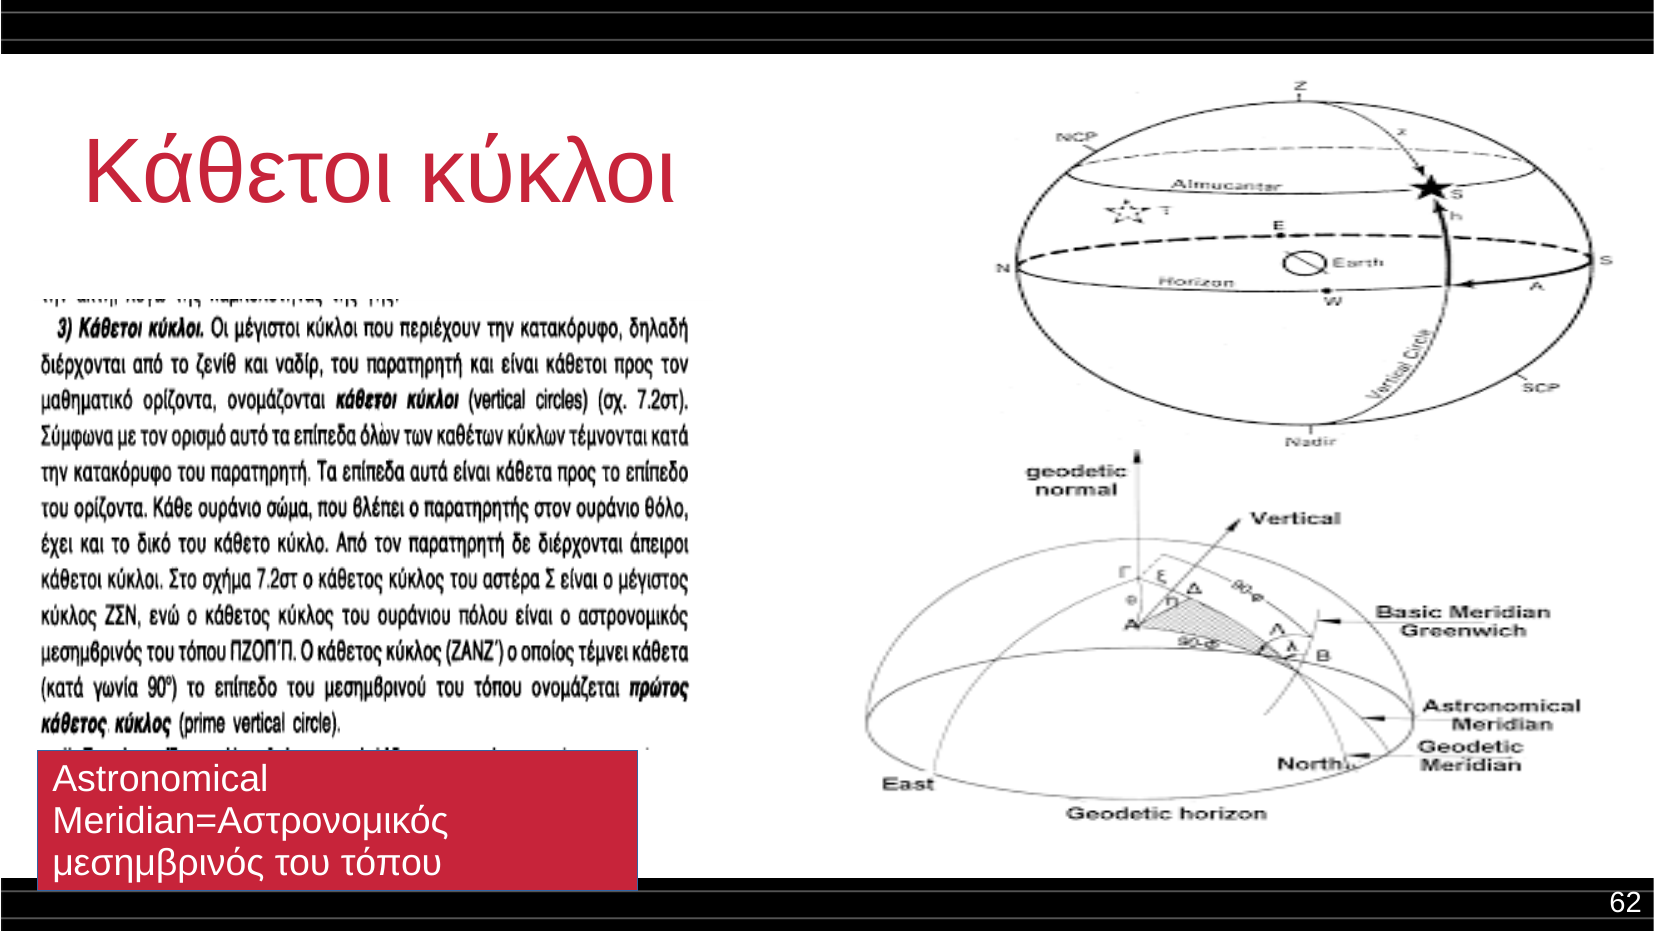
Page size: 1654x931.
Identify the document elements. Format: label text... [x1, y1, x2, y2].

picture [1, 878, 1654, 931]
title Κάθετοι κύκλοι [82, 92, 975, 249]
text_box Astronomical Meridian=Αστρονομικός μεσημβρινός του τόπου [37, 750, 638, 891]
picture [33, 299, 713, 751]
picture [825, 74, 1628, 826]
picture [1, 0, 1654, 54]
list [37, 187, 809, 788]
